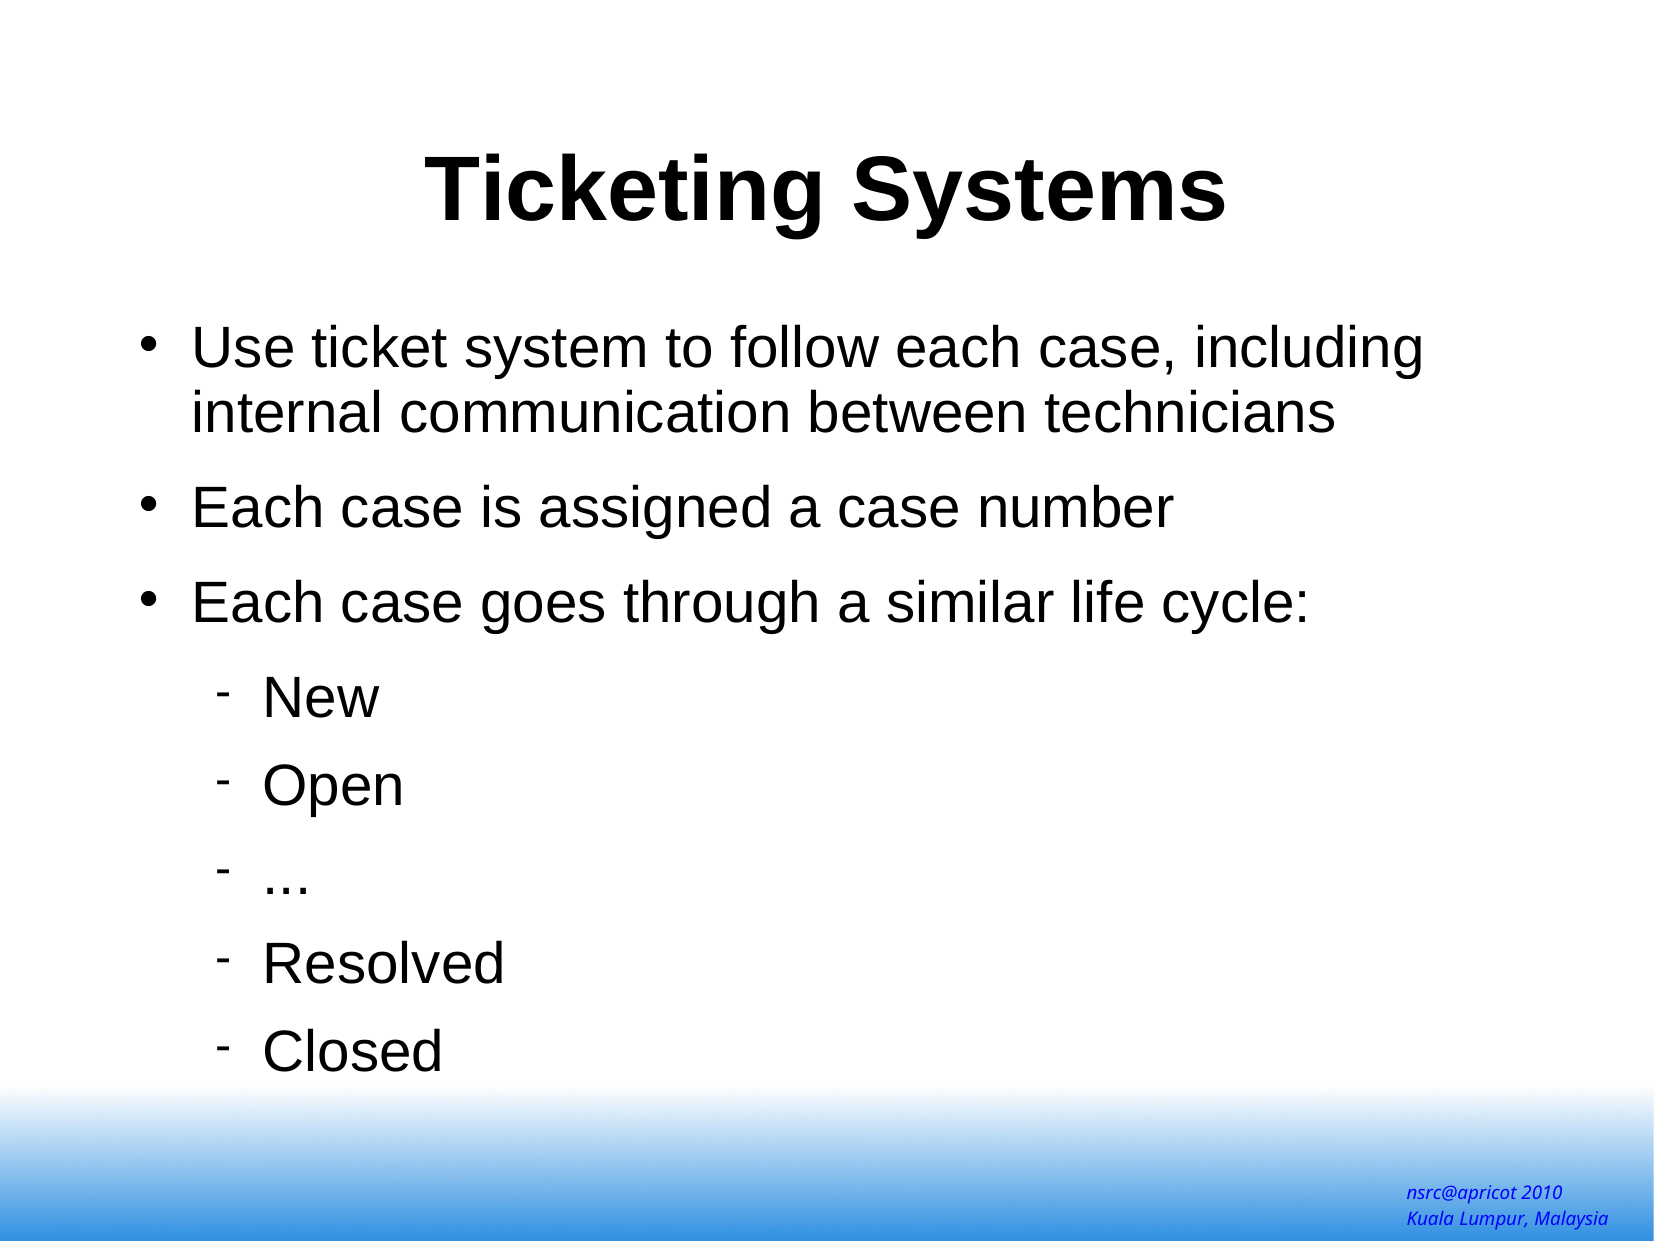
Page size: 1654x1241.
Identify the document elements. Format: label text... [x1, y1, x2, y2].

list Use ticket system to follow each case, including internal communication between technicians Each case is assigned a case number Each case goes through a similar life cycle: New Open ... Resolved Closed [121, 315, 1533, 1085]
title Ticketing Systems [121, 78, 1533, 299]
picture [0, 1083, 1654, 1241]
